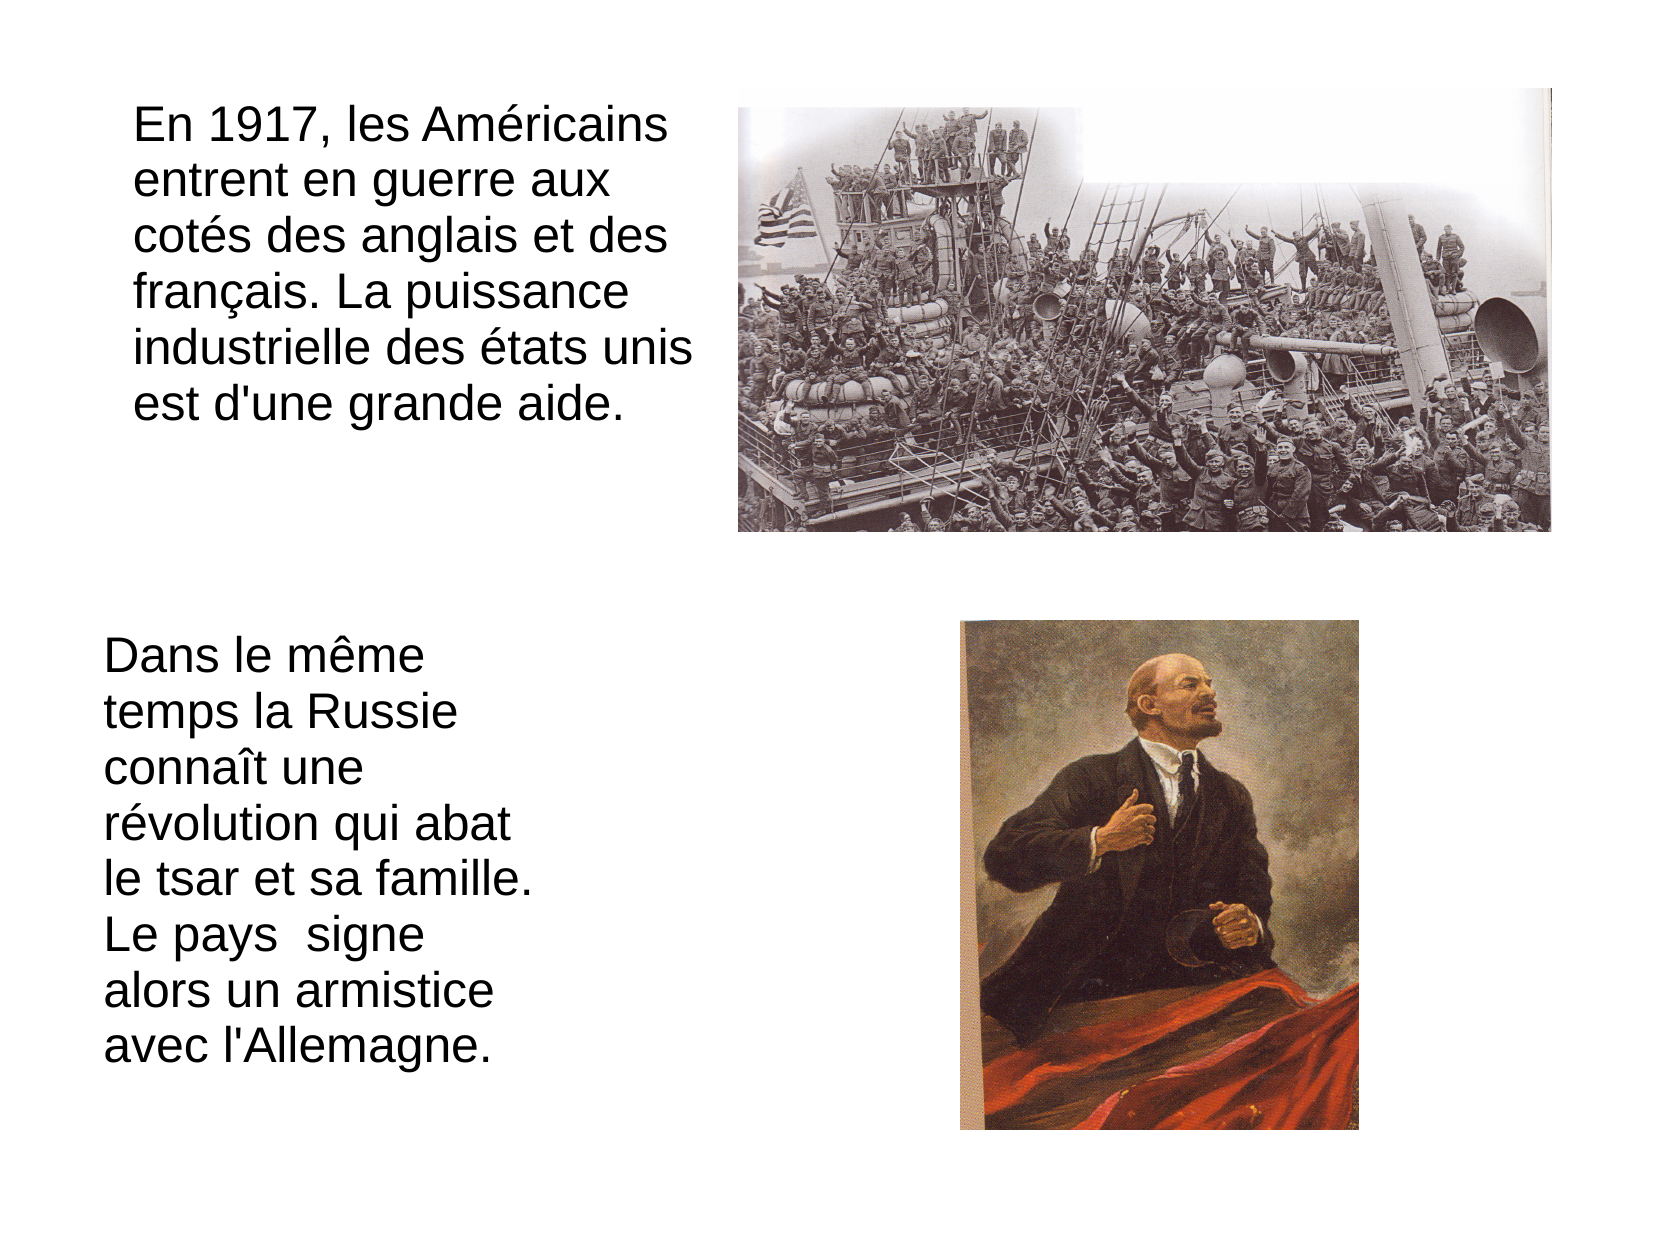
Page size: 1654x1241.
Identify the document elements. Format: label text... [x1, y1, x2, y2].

picture [960, 620, 1359, 1130]
text_box Dans le même temps la Russie connaît une révolution qui abat le tsar et sa famille. Le pays signe alors un armistice avec l'Allemagne. [88, 620, 562, 1104]
picture [738, 88, 1552, 532]
text_box En 1917, les Américains entrent en guerre aux cotés des anglais et des français. La puissance industrielle des états unis est d'une grande aide. [118, 88, 709, 550]
